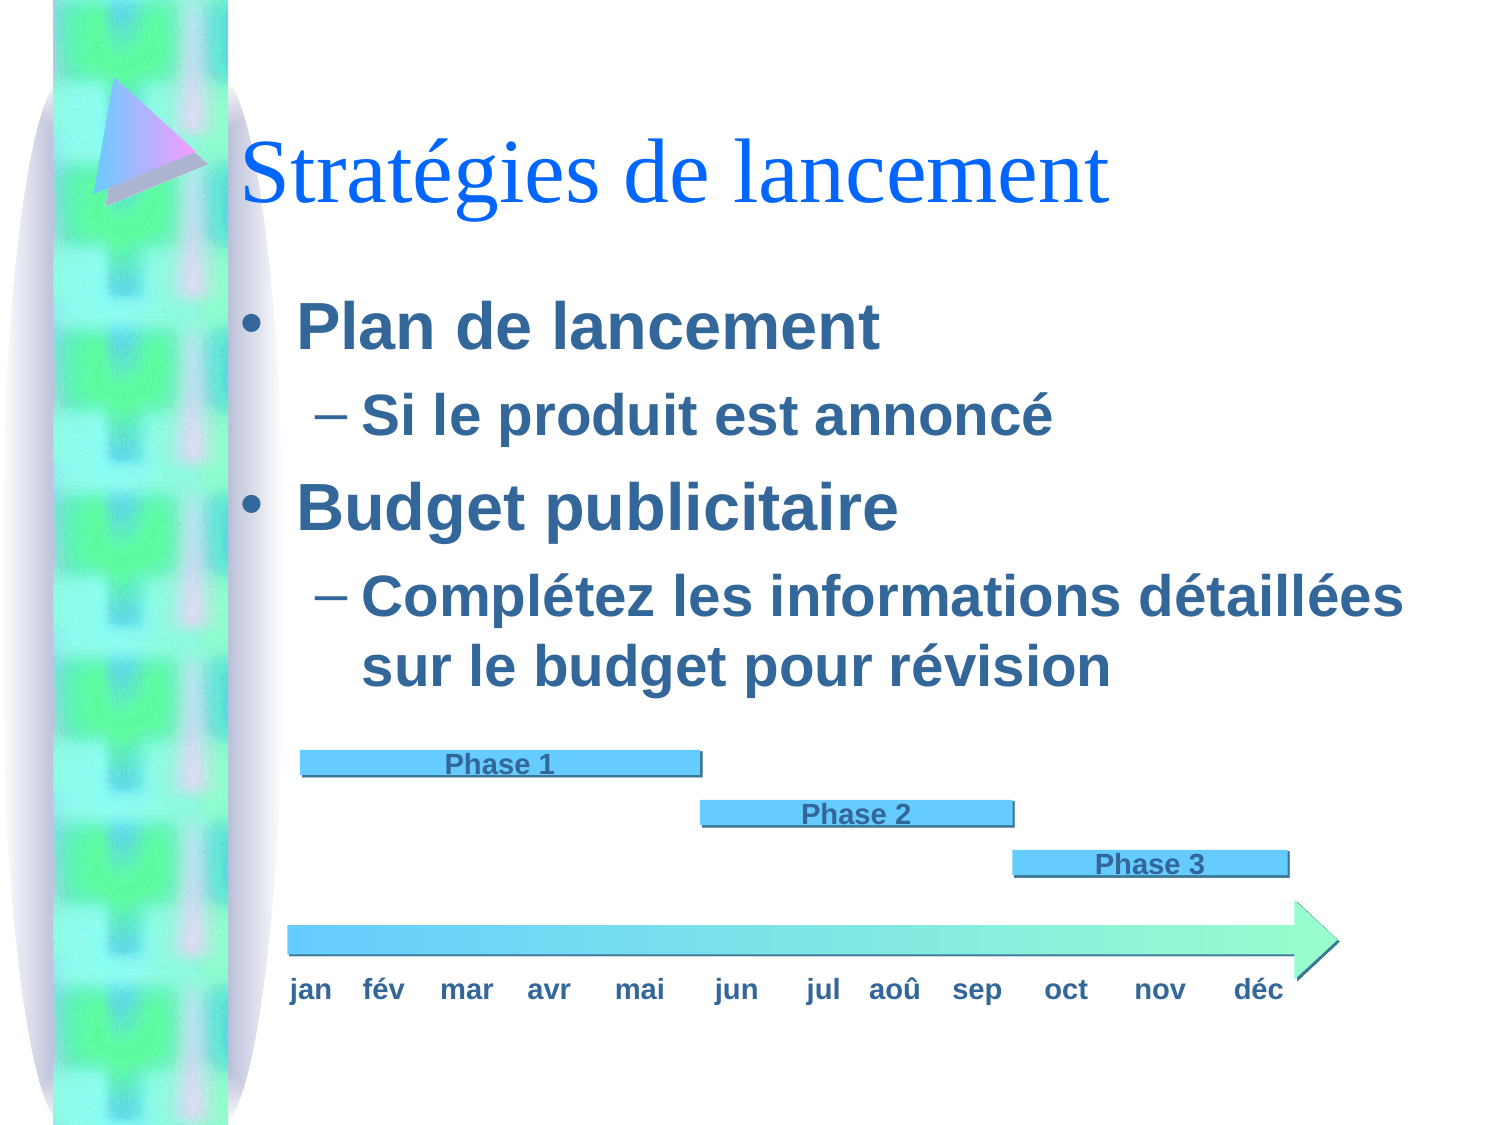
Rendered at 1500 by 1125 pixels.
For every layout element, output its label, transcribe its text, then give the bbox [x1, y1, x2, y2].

text_box Phase 2 [699, 799, 1013, 826]
title Stratégies de lancement [224, 40, 1500, 229]
text_box jun [700, 962, 774, 1013]
text_box jul [791, 962, 854, 1013]
text_box fév [347, 962, 420, 1013]
text_box mai [600, 962, 681, 1013]
text_box oct [1029, 962, 1103, 1013]
picture [53, 0, 229, 1125]
text_box mar [425, 962, 509, 1013]
text_box avr [512, 962, 587, 1013]
text_box déc [1219, 962, 1300, 1013]
text_box Phase 1 [299, 749, 700, 775]
text_box nov [1119, 962, 1202, 1013]
text_box sep [942, 962, 1018, 1013]
text_box [287, 899, 1338, 975]
list Plan de lancement Si le produit est annoncé Budget publicitaire Complétez les informations détaillées sur le budget pour révision [224, 275, 1500, 951]
text_box jan [275, 962, 347, 1013]
text_box aoû [854, 962, 942, 1013]
text_box Phase 3 [1012, 849, 1288, 876]
